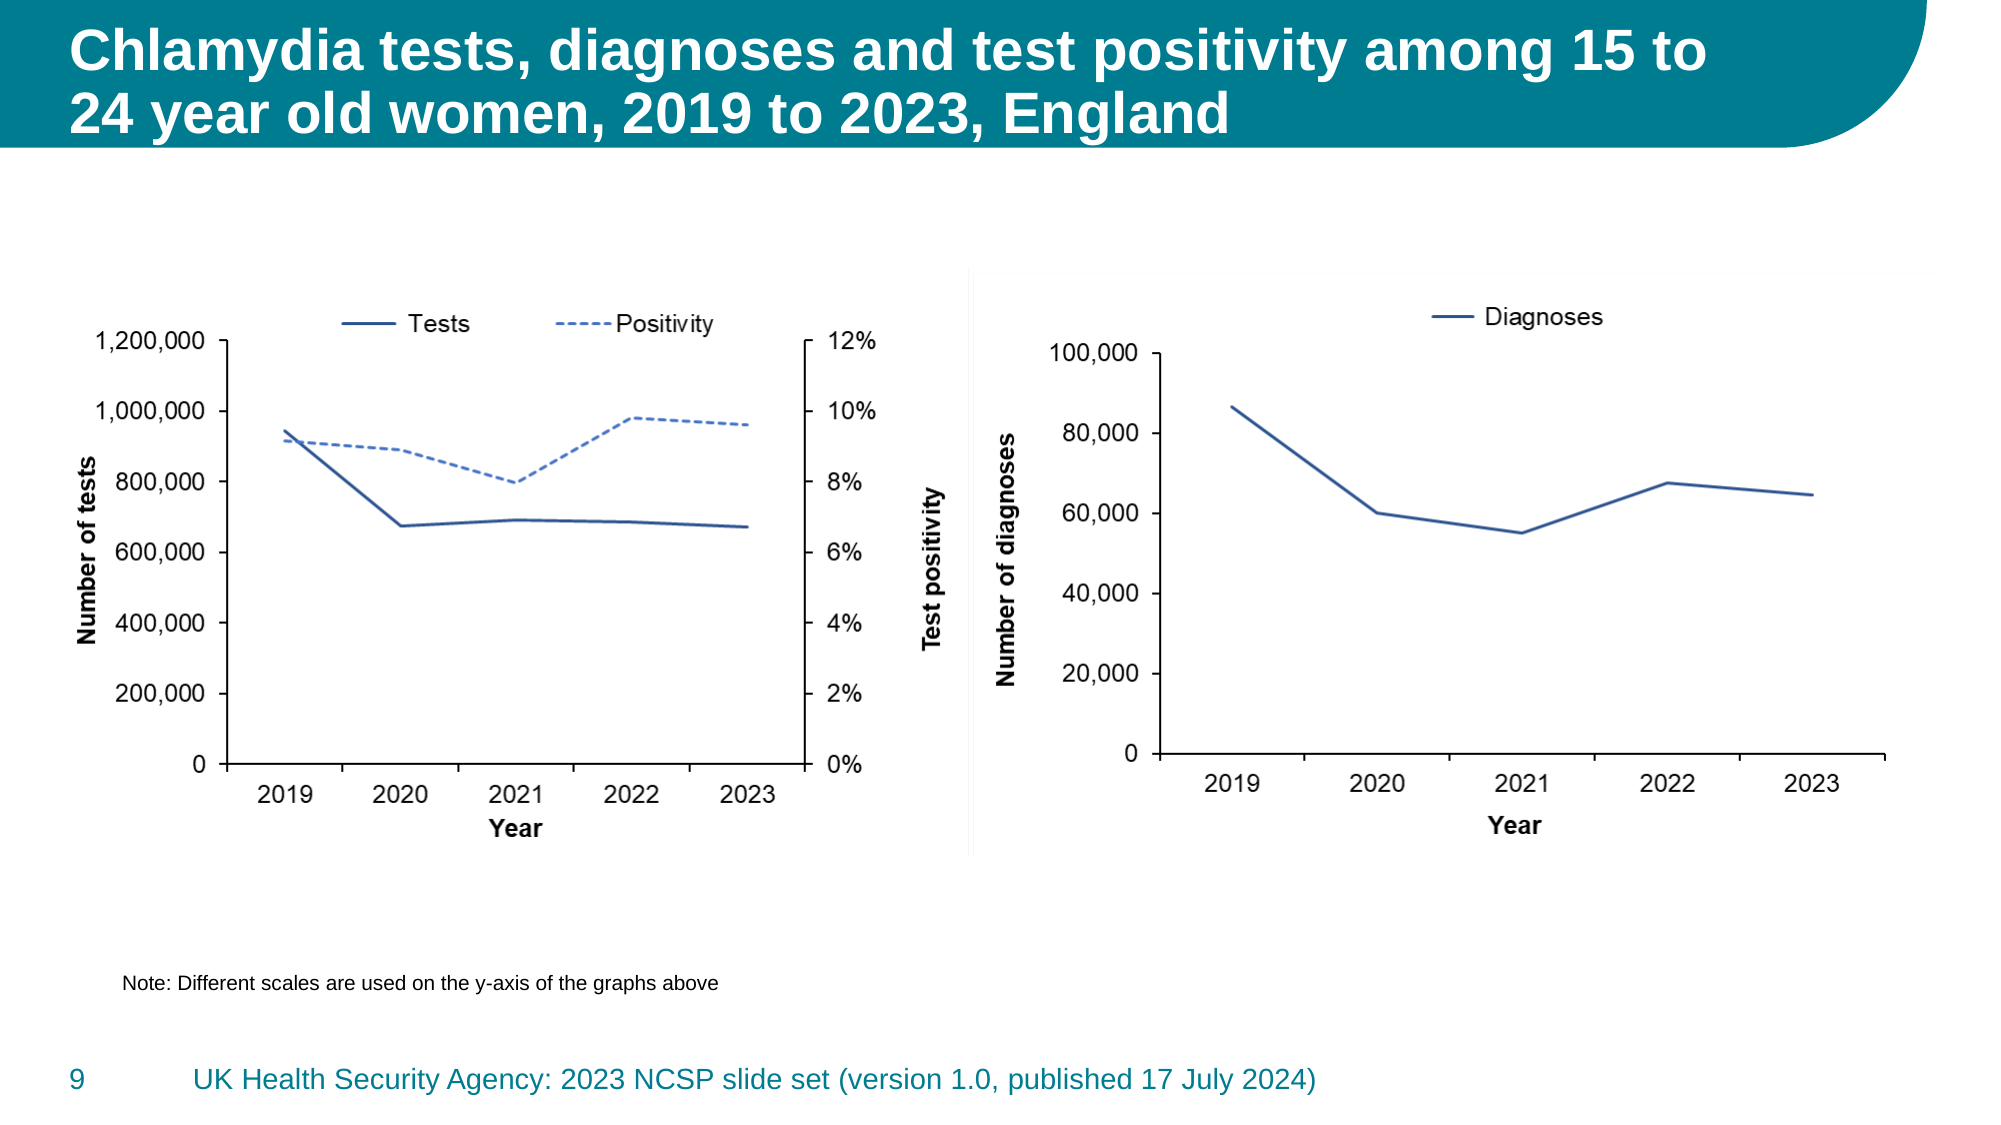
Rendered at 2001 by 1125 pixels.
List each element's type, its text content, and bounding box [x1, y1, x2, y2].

text_box UK Health Security Agency: 2023 NCSP slide set (version 1.0, published 17 July 2024) [177, 1053, 1820, 1113]
picture [63, 268, 1937, 857]
text_box [54, 1053, 152, 1112]
title Chlamydia tests, diagnoses and test positivity among 15 to 24 year old women, 2019 to 2023, England [54, 12, 1780, 133]
text_box Note: Different scales are used on the y-axis of the graphs above [103, 961, 742, 1026]
